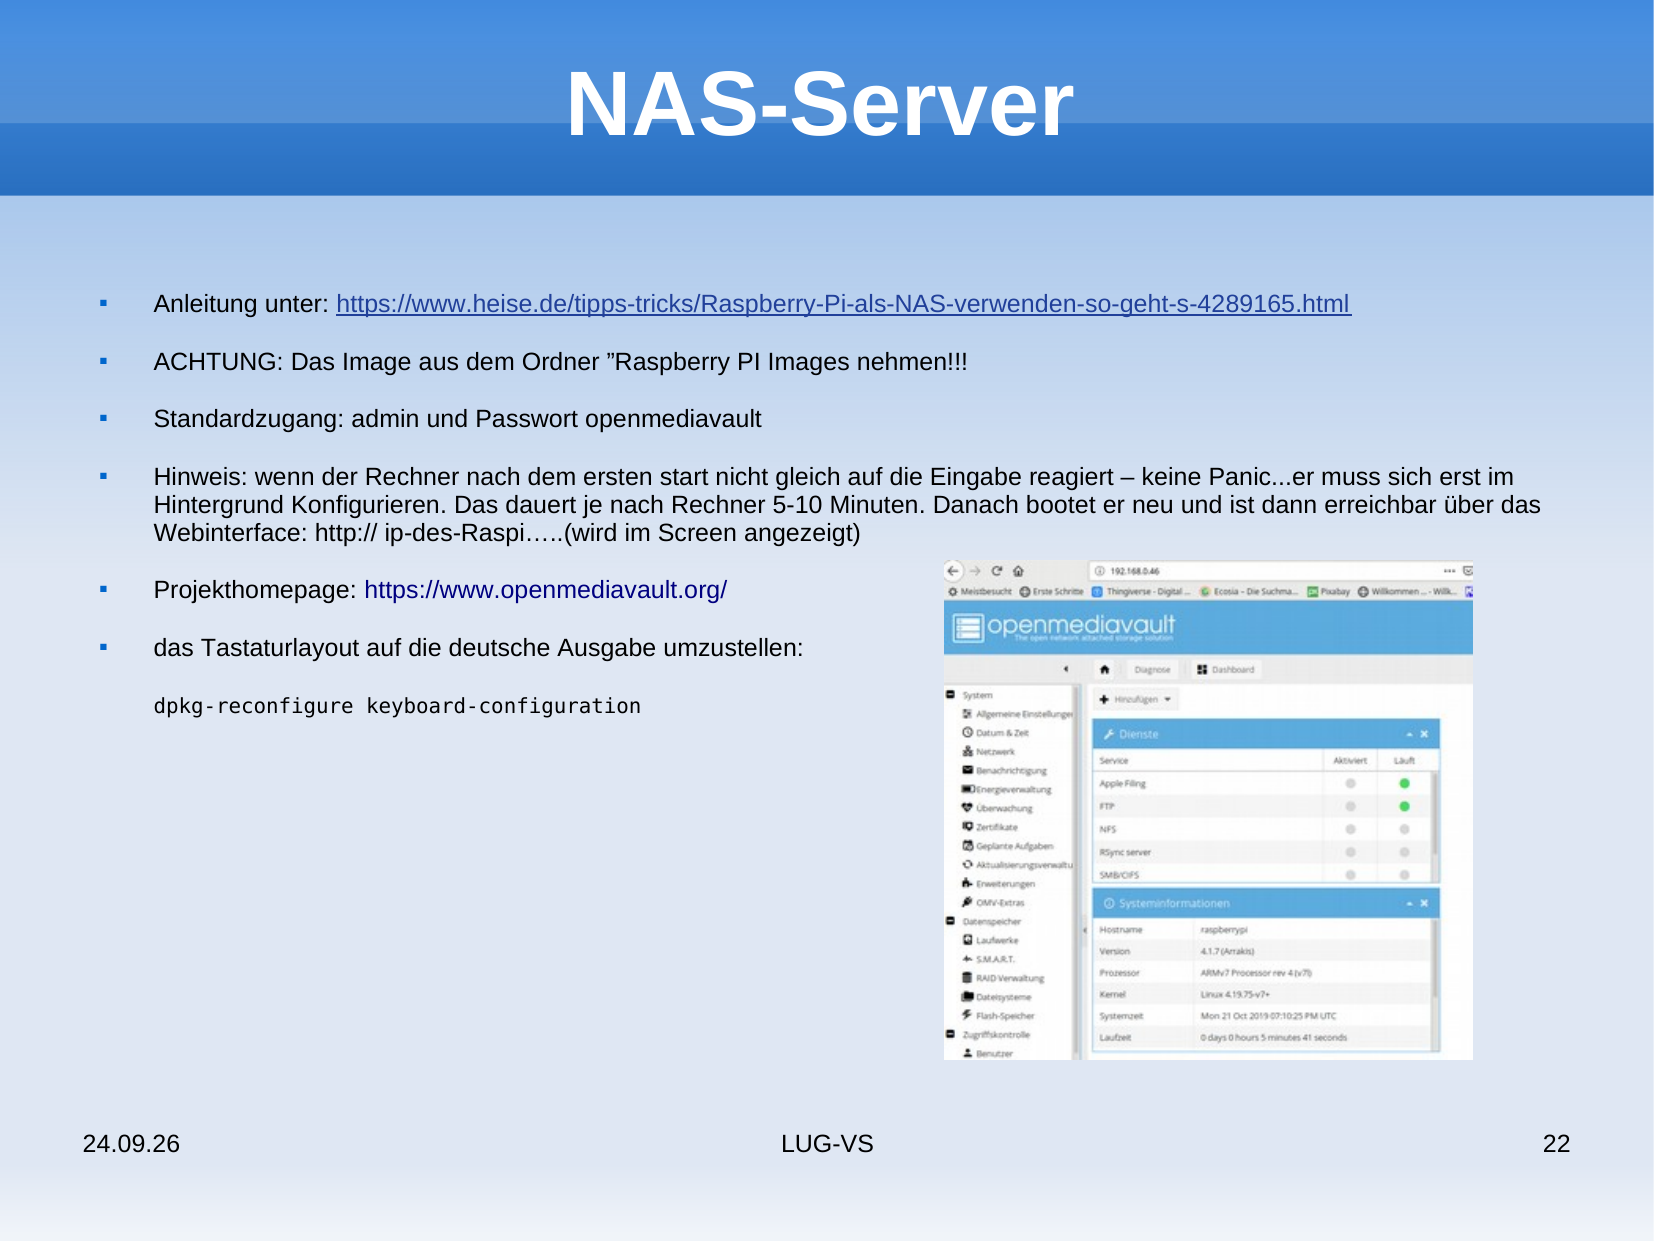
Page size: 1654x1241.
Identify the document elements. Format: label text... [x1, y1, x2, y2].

list Anleitung unter: https://www.heise.de/tipps-tricks/Raspberry-Pi-als-NAS-verwenden-so-geht-s-4289165.html ACHTUNG: Das Image aus dem Ordner ”Raspberry PI Images nehmen!!! Standardzugang: admin und Passwort openmediavault Hinweis: wenn der Rechner nach dem ersten start nicht gleich auf die Eingabe reagiert – keine Panic...er muss sich erst im Hintergrund Konfigurieren. Das dauert je nach Rechner 5-10 Minuten. Danach bootet er neu und ist dann erreichbar über das Webinterface: http:// ip-des-Raspi…..(wird im Screen angezeigt) Projekthomepage: https://www.openmediavault.org/ das Tastaturlayout auf die deutsche Ausgabe umzustellen: dpkg-reconfigure keyboard-configuration [82, 290, 1571, 1109]
title NAS-Server [76, 0, 1565, 208]
picture [0, 0, 1654, 1241]
